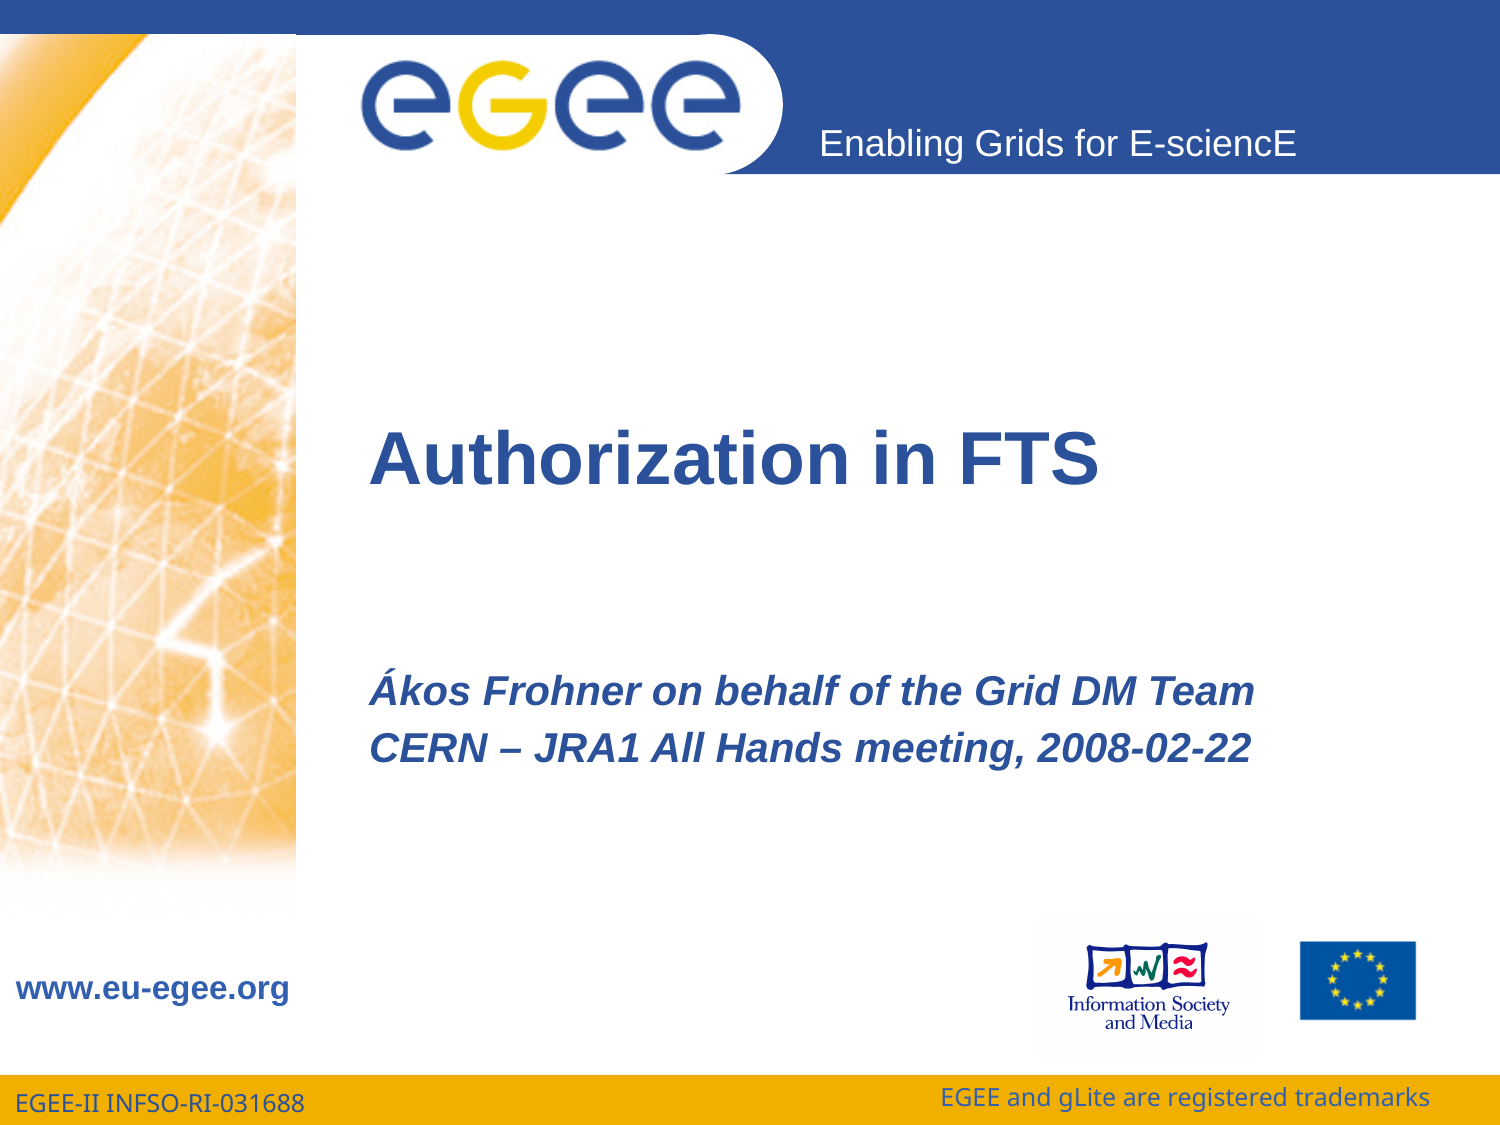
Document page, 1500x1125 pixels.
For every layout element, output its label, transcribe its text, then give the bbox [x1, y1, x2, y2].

picture [355, 56, 748, 154]
title Authorization in FTS [353, 409, 1423, 586]
picture [1291, 934, 1424, 1028]
picture [0, 34, 296, 921]
subtitle Ákos Frohner on behalf of the Grid DM Team CERN – JRA1 All Hands meeting, 2008-02-22 [354, 603, 1424, 833]
picture [1038, 917, 1258, 1059]
